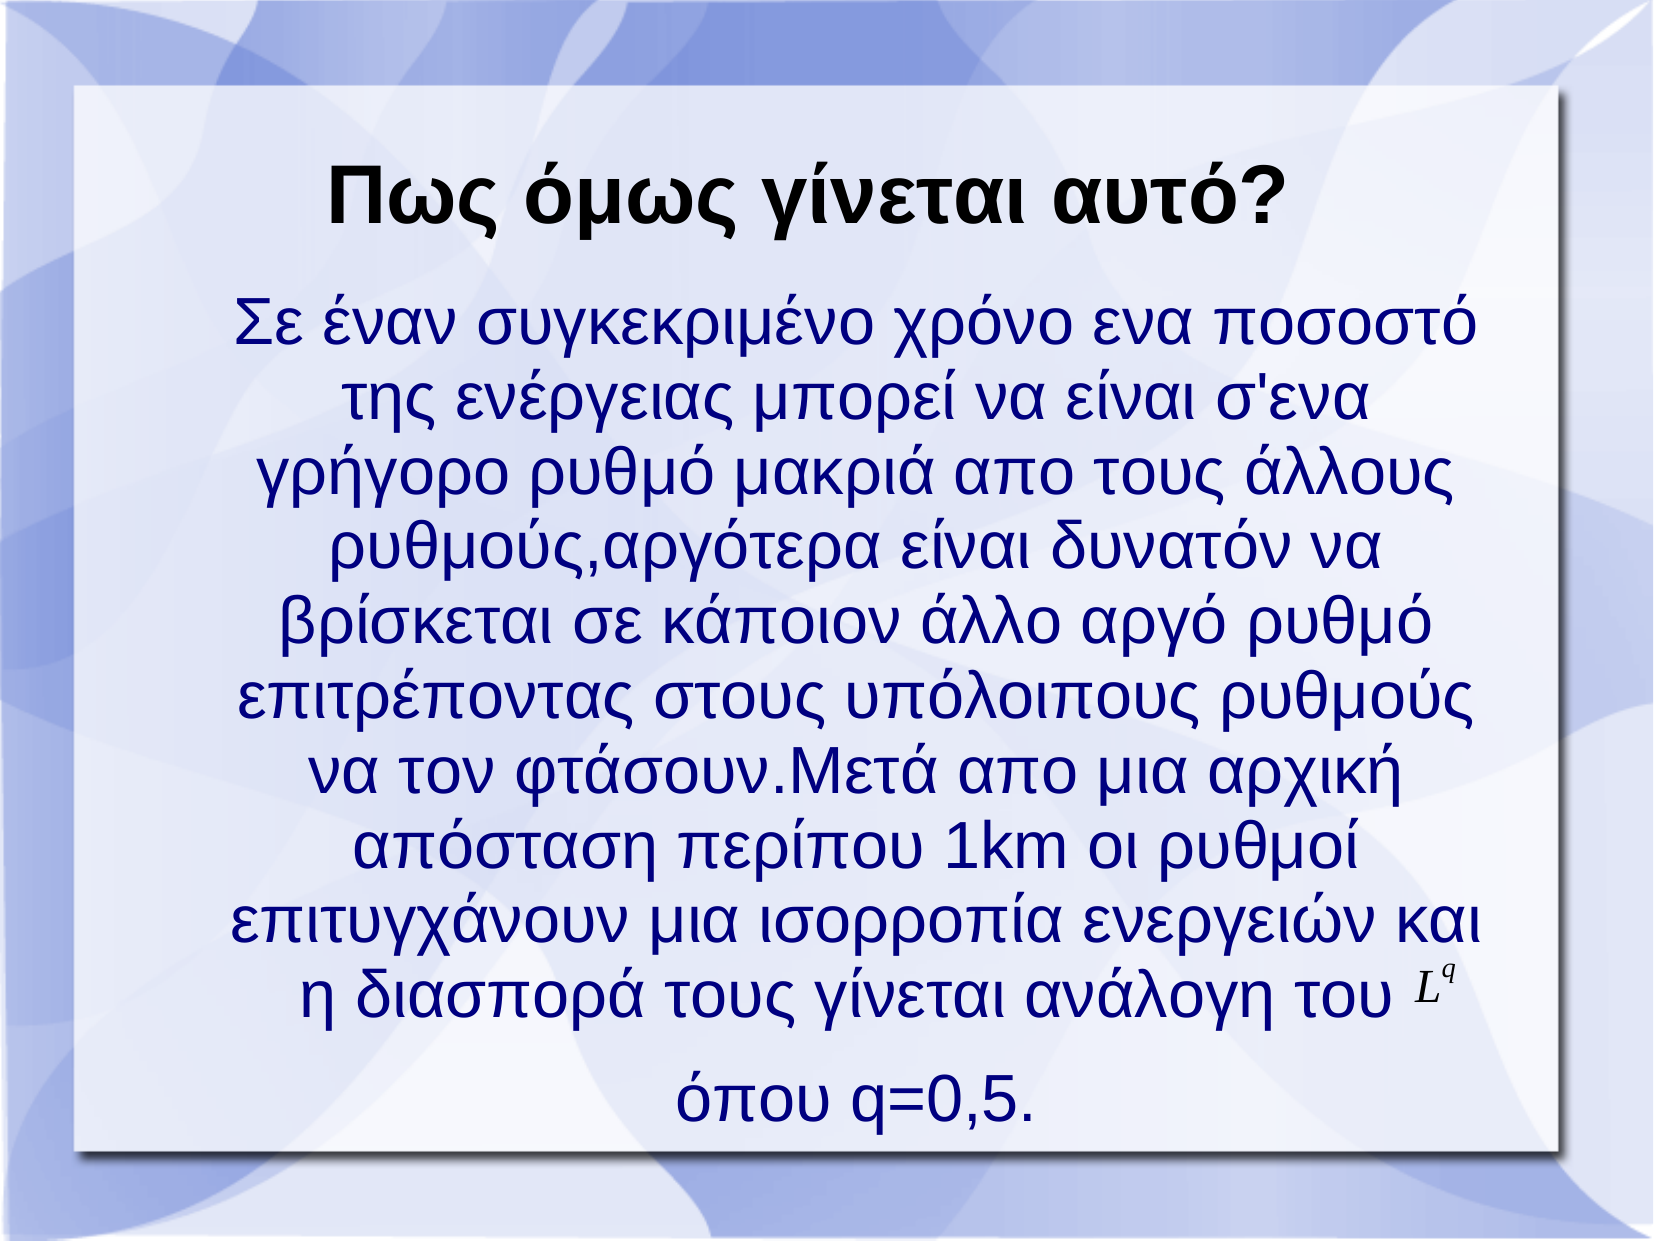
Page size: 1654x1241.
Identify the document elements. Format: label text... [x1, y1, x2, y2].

picture [0, 0, 1654, 1241]
list Σε έναν συγκεκριμένο χρόνο ενα ποσοστό της ενέργειας μπορεί να είναι σ'ενα γρήγορο ρυθμό μακριά απο τους άλλους ρυθμούς,αργότερα είναι δυνατόν να βρίσκεται σε κάποιον άλλο αργό ρυθμό επιτρέποντας στους υπόλοιπους ρυθμούς να τον φτάσουν.Μετά απο μια αρχική απόσταση περίπου 1km οι ρυθμοί επιτυγχάνουν μια ισορροπία ενεργειών και η διασπορά τους γίνεται ανάλογη του όπου q=0,5. [142, 284, 1501, 1241]
chart [1404, 952, 1463, 1013]
title Πως όμως γίνεται αυτό? [82, 90, 1535, 298]
